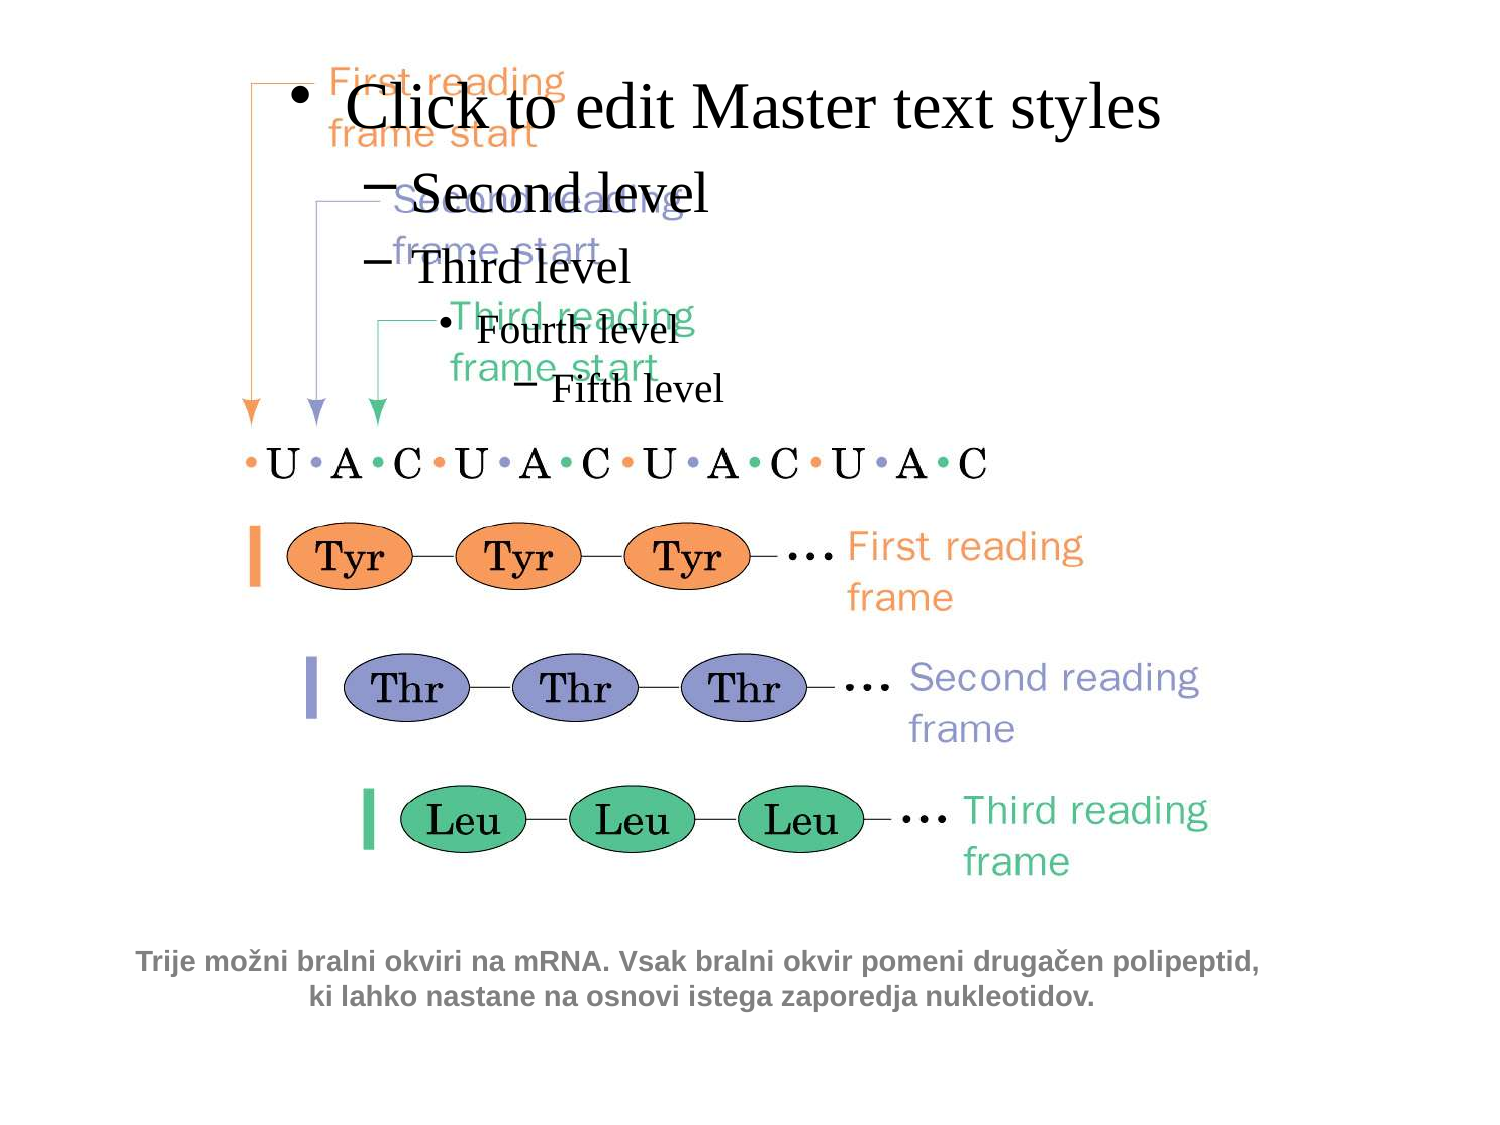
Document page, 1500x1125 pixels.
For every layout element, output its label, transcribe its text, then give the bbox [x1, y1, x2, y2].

title Trije možni bralni okviri na mRNA. Vsak bralni okvir pomeni drugačen polipeptid, ki lahko nastane na osnovi istega zaporedja nukleotidov. [64, 916, 1340, 1037]
picture [242, 54, 1211, 881]
